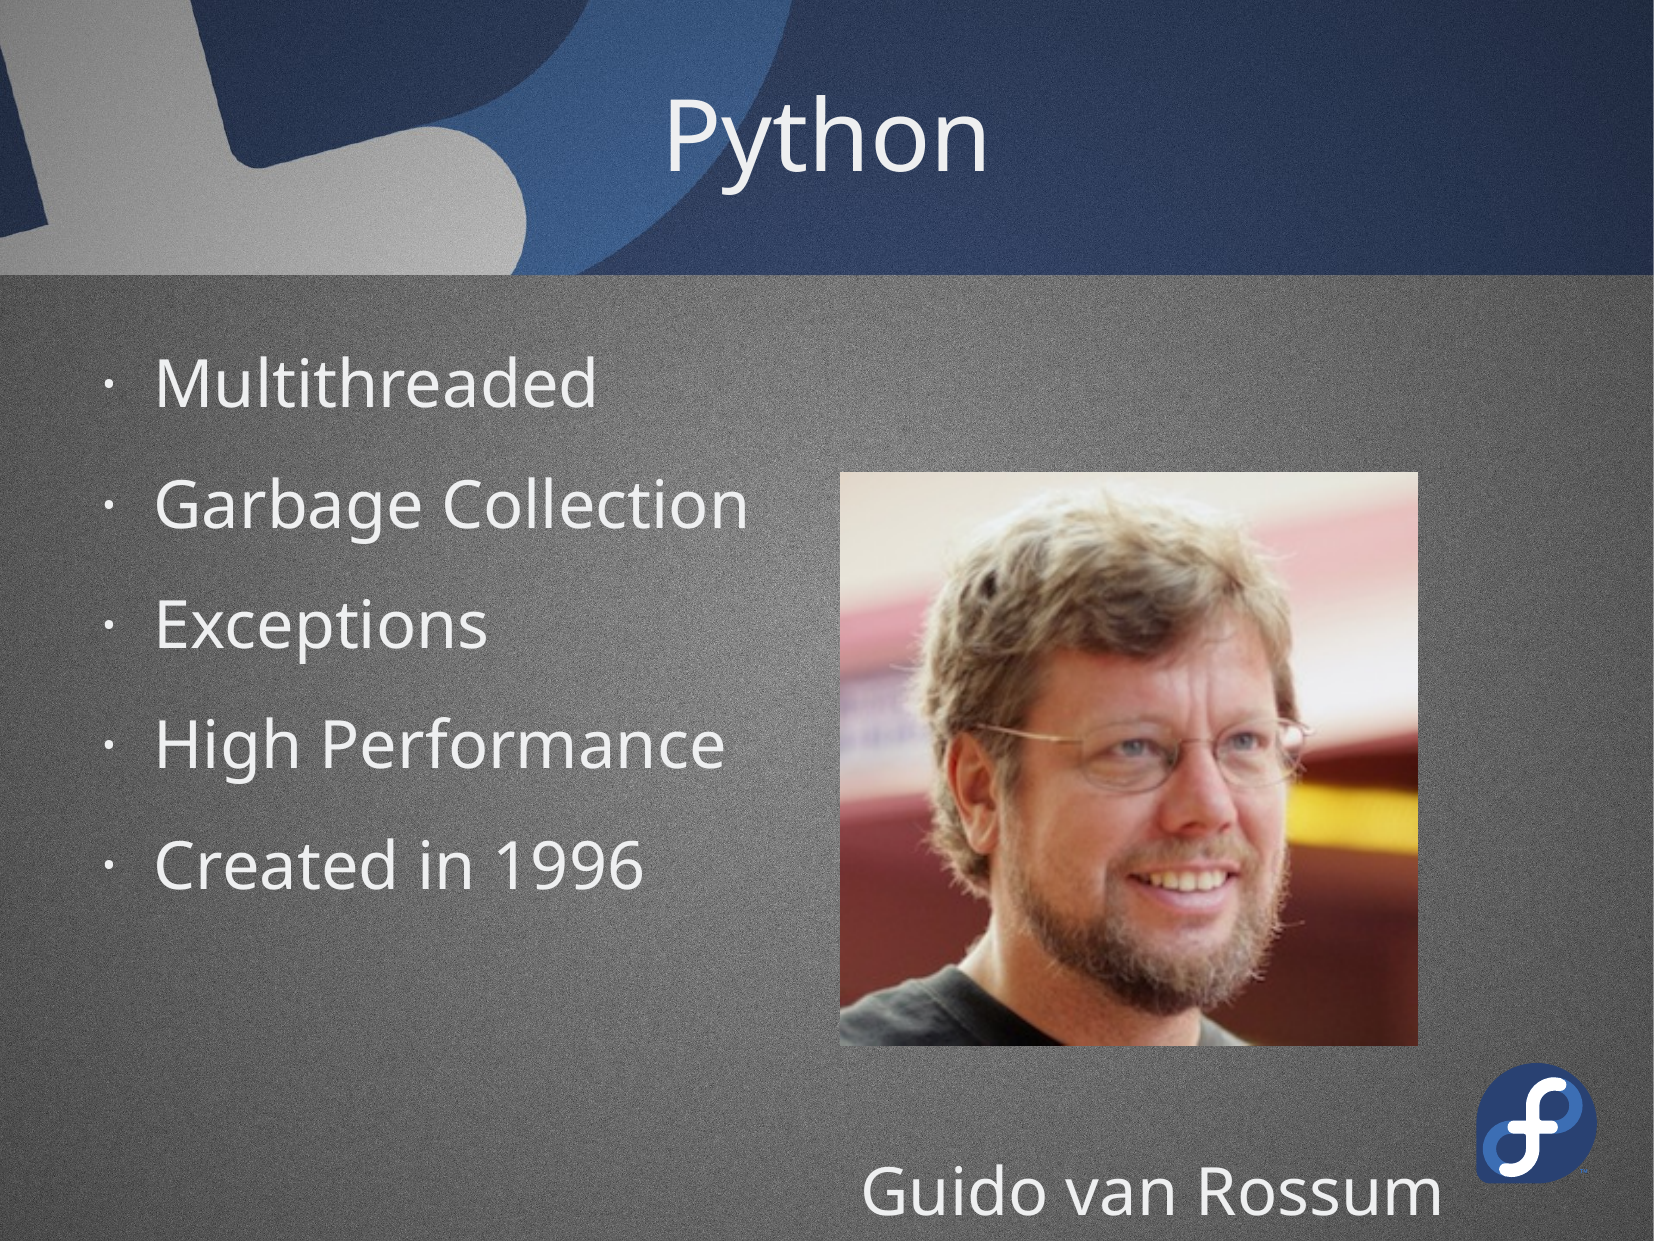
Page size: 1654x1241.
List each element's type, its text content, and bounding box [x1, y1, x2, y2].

picture [0, 0, 1654, 1241]
title Python [88, 29, 1565, 237]
list Multithreaded Garbage Collection Exceptions High Performance Created in 1996 Guido van Rossum [82, 336, 1560, 1240]
